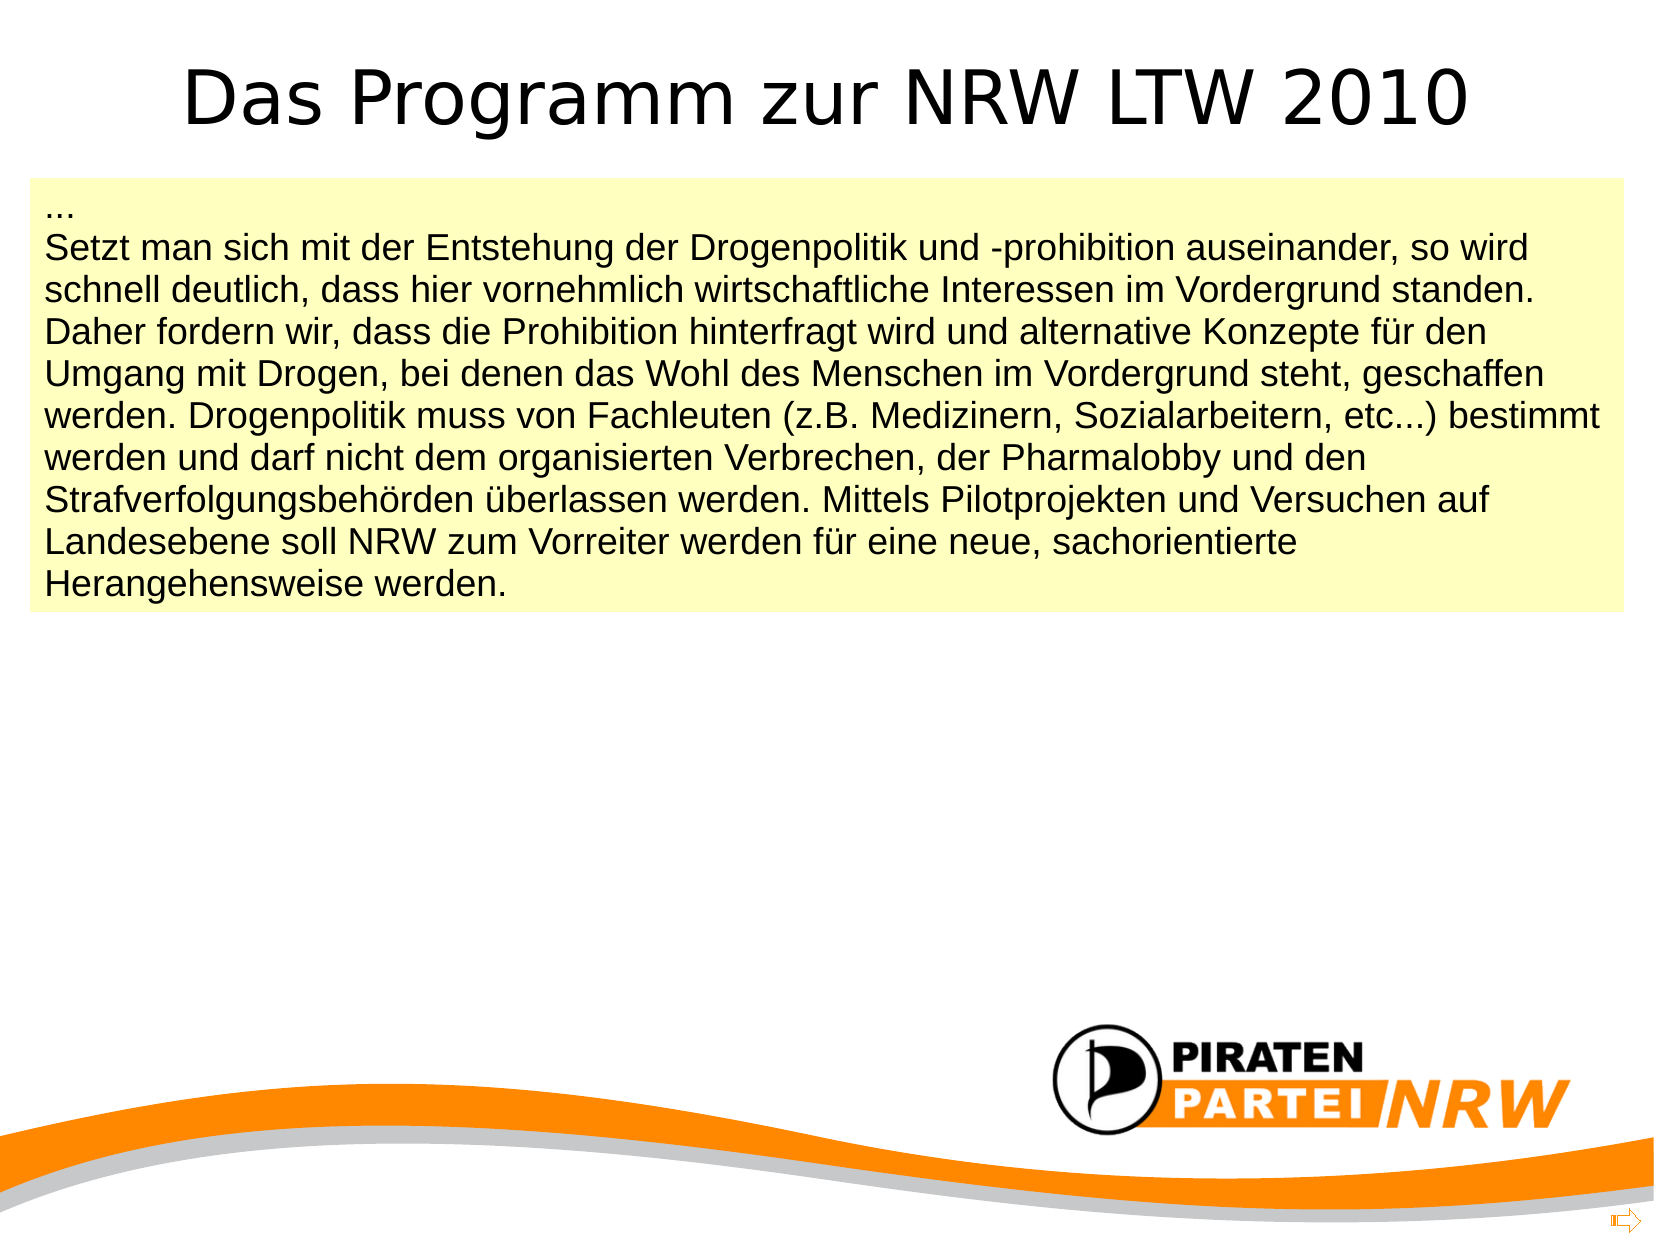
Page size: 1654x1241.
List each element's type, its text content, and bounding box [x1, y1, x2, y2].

title Das Programm zur NRW LTW 2010 [82, 54, 1571, 143]
picture [1045, 1021, 1579, 1140]
table_header ... Setzt man sich mit der Entstehung der Drogenpolitik und -prohibition auseinander, so wird schnell deutlich, dass hier vornehmlich wirtschaftliche Interessen im Vordergrund standen. Daher fordern wir, dass die Prohibition hinterfragt wird und alternative Konzepte für den Umgang mit Drogen, bei denen das Wohl des Menschen im Vordergrund steht, geschaffen werden. Drogenpolitik muss von Fachleuten (z.B. Medizinern, Sozialarbeitern, etc...) bestimmt werden und darf nicht dem organisierten Verbrechen, der Pharmalobby und den Strafverfolgungsbehörden überlassen werden. Mittels Pilotprojekten und Versuchen auf Landesebene soll NRW zum Vorreiter werden für eine neue, sachorientierte Herangehensweise werden. [30, 178, 1624, 612]
